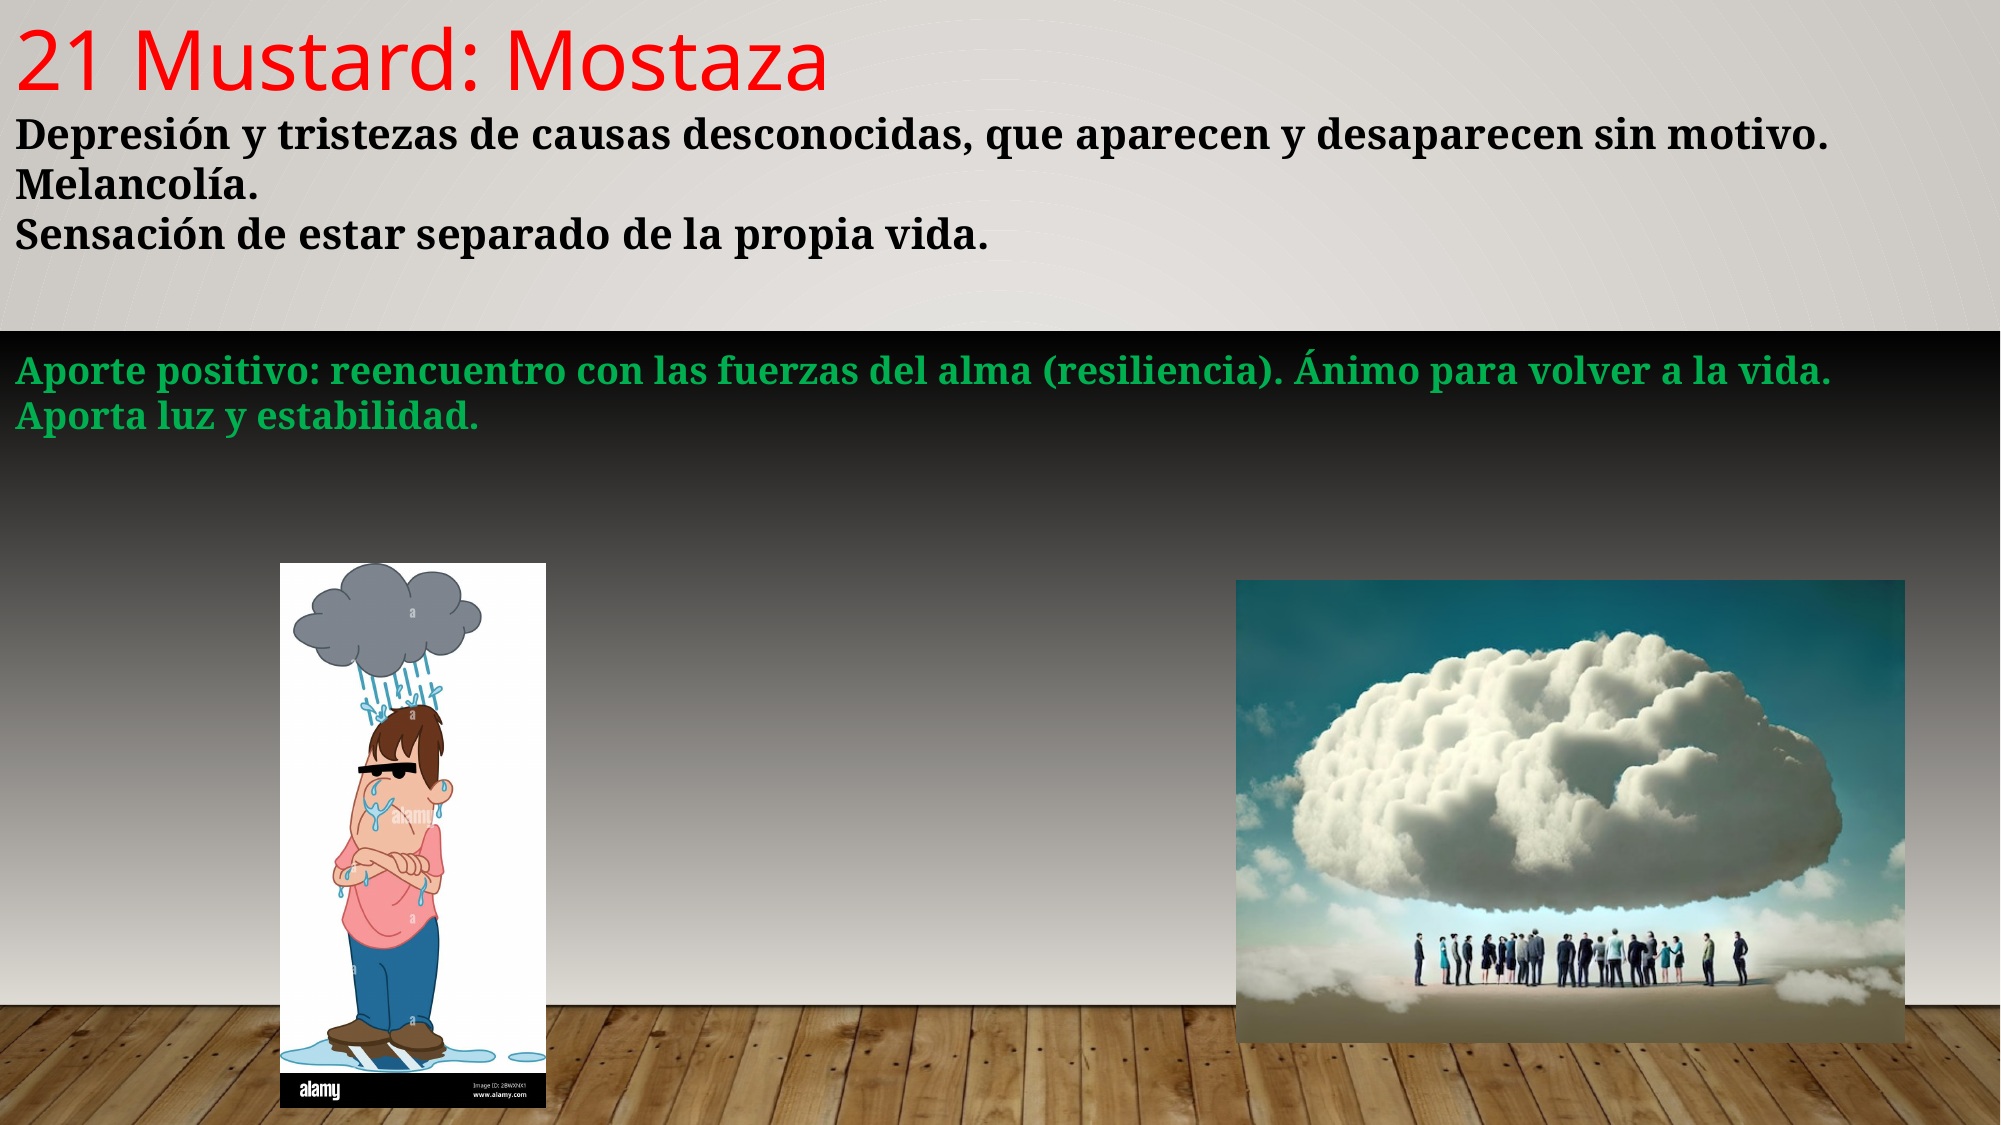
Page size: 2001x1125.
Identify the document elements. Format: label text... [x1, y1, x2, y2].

picture [280, 563, 546, 1108]
text_box 21 Mustard: Mostaza Depresión y tristezas de causas desconocidas, que aparecen y desaparecen sin motivo. Melancolía. Sensación de estar separado de la propia vida. Aporte positivo: reencuentro con las fuerzas del alma (resiliencia). Ánimo para volver a la vida. Aporta luz y estabilidad. [0, 0, 1860, 490]
picture [1236, 580, 1905, 1043]
